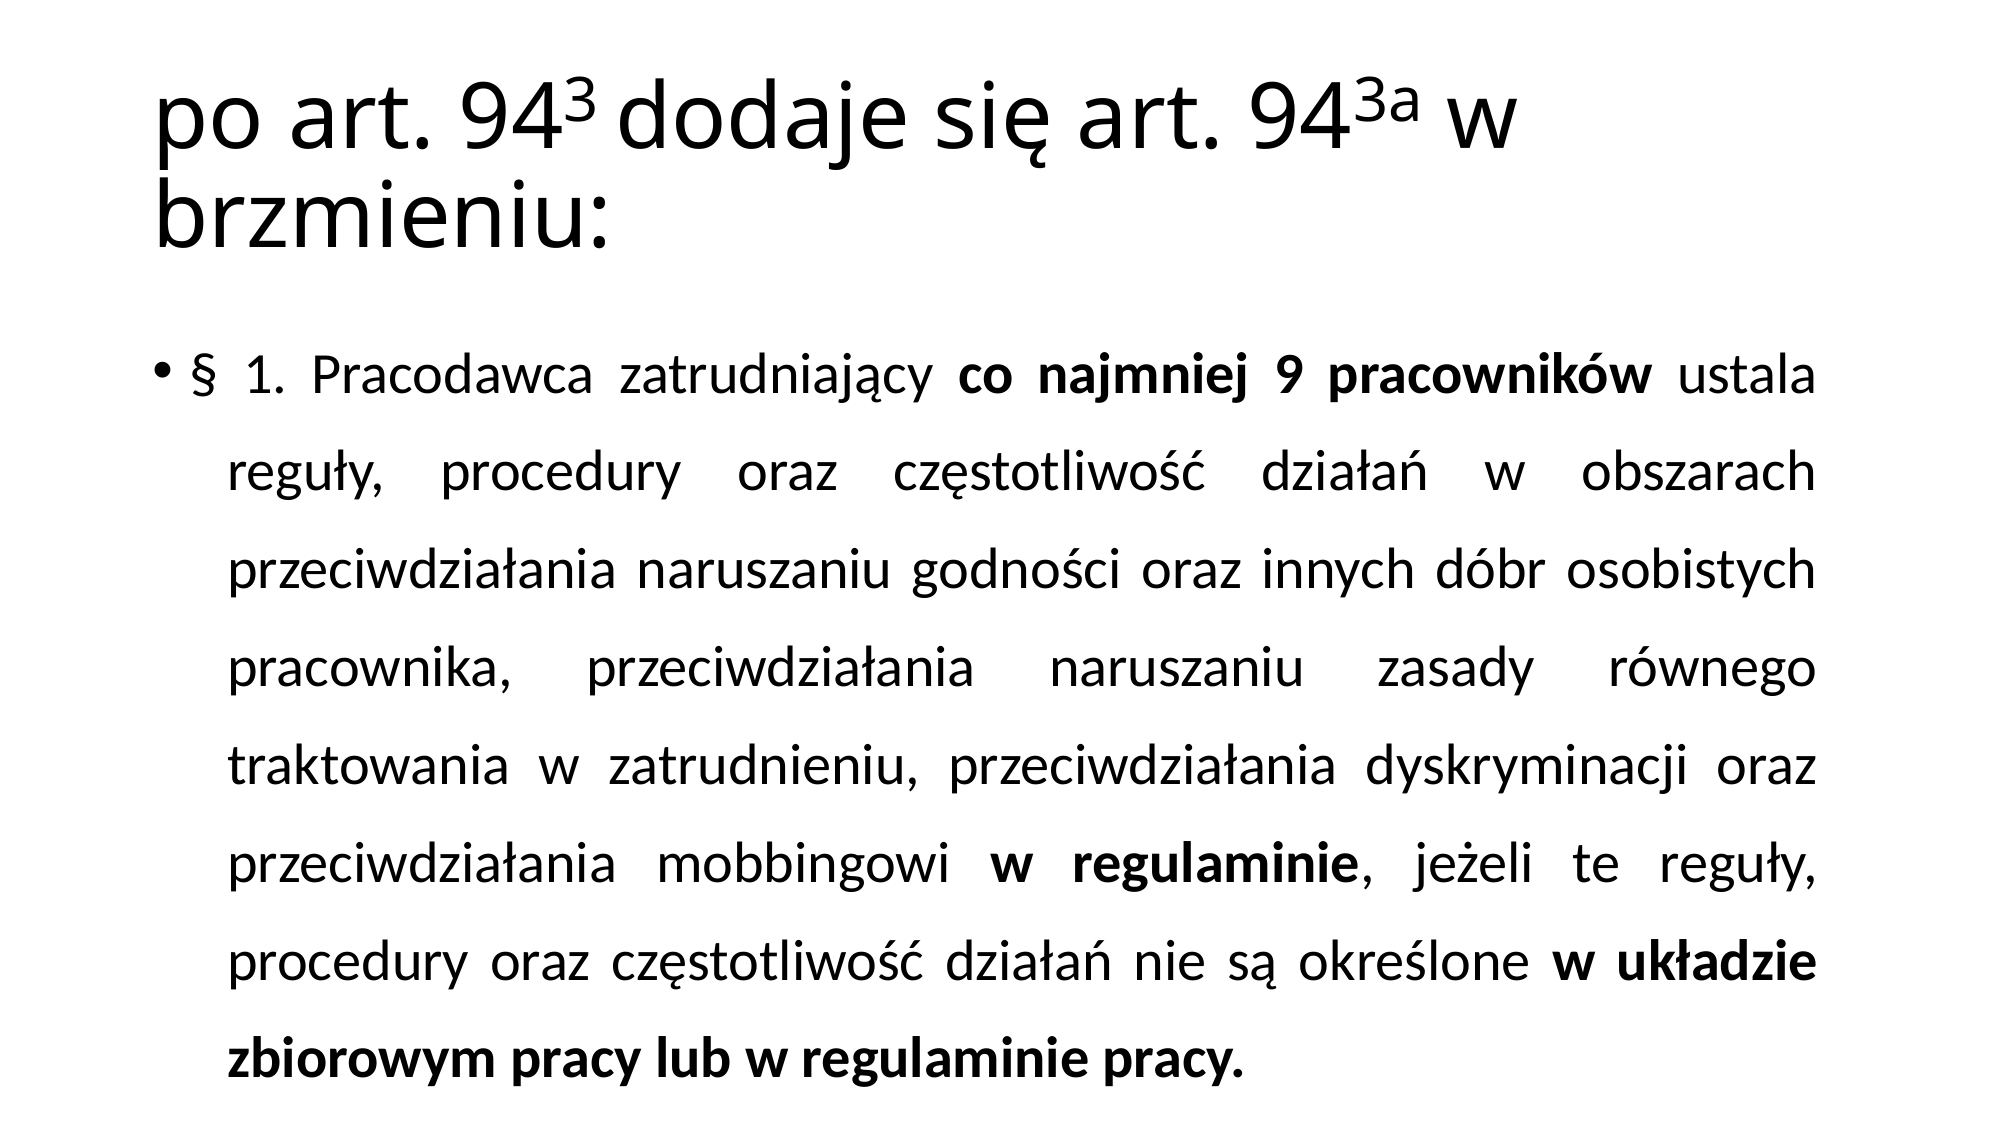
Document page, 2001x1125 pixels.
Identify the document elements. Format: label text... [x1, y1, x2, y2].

list § 1. Pracodawca zatrudniający co najmniej 9 pracowników ustala reguły, procedury oraz częstotliwość działań w obszarach przeciwdziałania naruszaniu godności oraz innych dóbr osobistych pracownika, przeciwdziałania naruszaniu zasady równego traktowania w zatrudnieniu, przeciwdziałania dyskryminacji oraz przeciwdziałania mobbingowi w regulaminie, jeżeli te reguły, procedury oraz częstotliwość działań nie są określone w układzie zbiorowym pracy lub w regulaminie pracy. [137, 299, 1863, 1100]
title po art. 943 dodaje się art. 943a w brzmieniu: [137, 59, 1863, 278]
